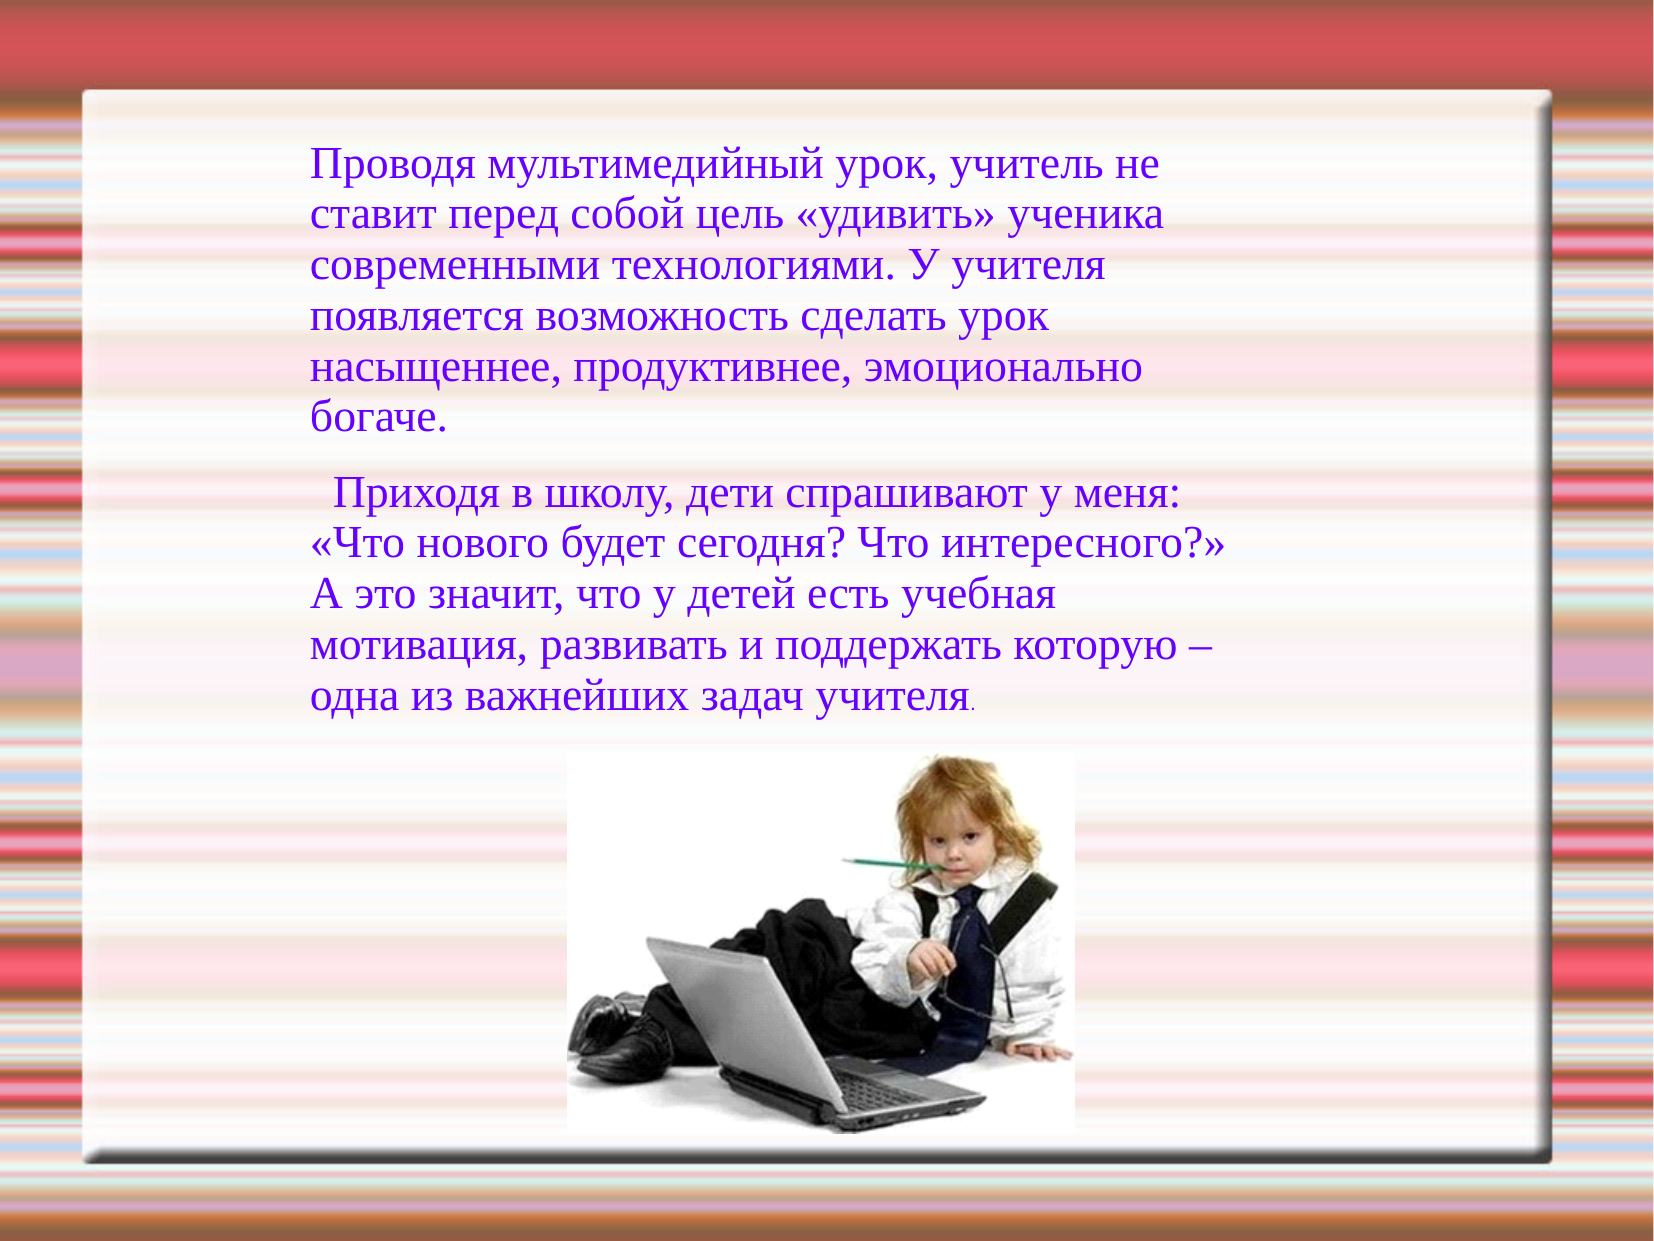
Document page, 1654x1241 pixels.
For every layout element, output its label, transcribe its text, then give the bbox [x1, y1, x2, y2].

picture [0, 0, 1654, 1241]
text_box Проводя мультимедийный урок, учитель не ставит перед собой цель «удивить» ученика современными технологиями. У учителя появляется возможность сделать урок насыщеннее, продуктивнее, эмоционально богаче. Приходя в школу, дети спрашивают у меня: «Что нового будет сегодня? Что интересного?» А это значит, что у детей есть учебная мотивация, развивать и поддержать которую – одна из важнейших задач учителя. [295, 129, 1252, 779]
